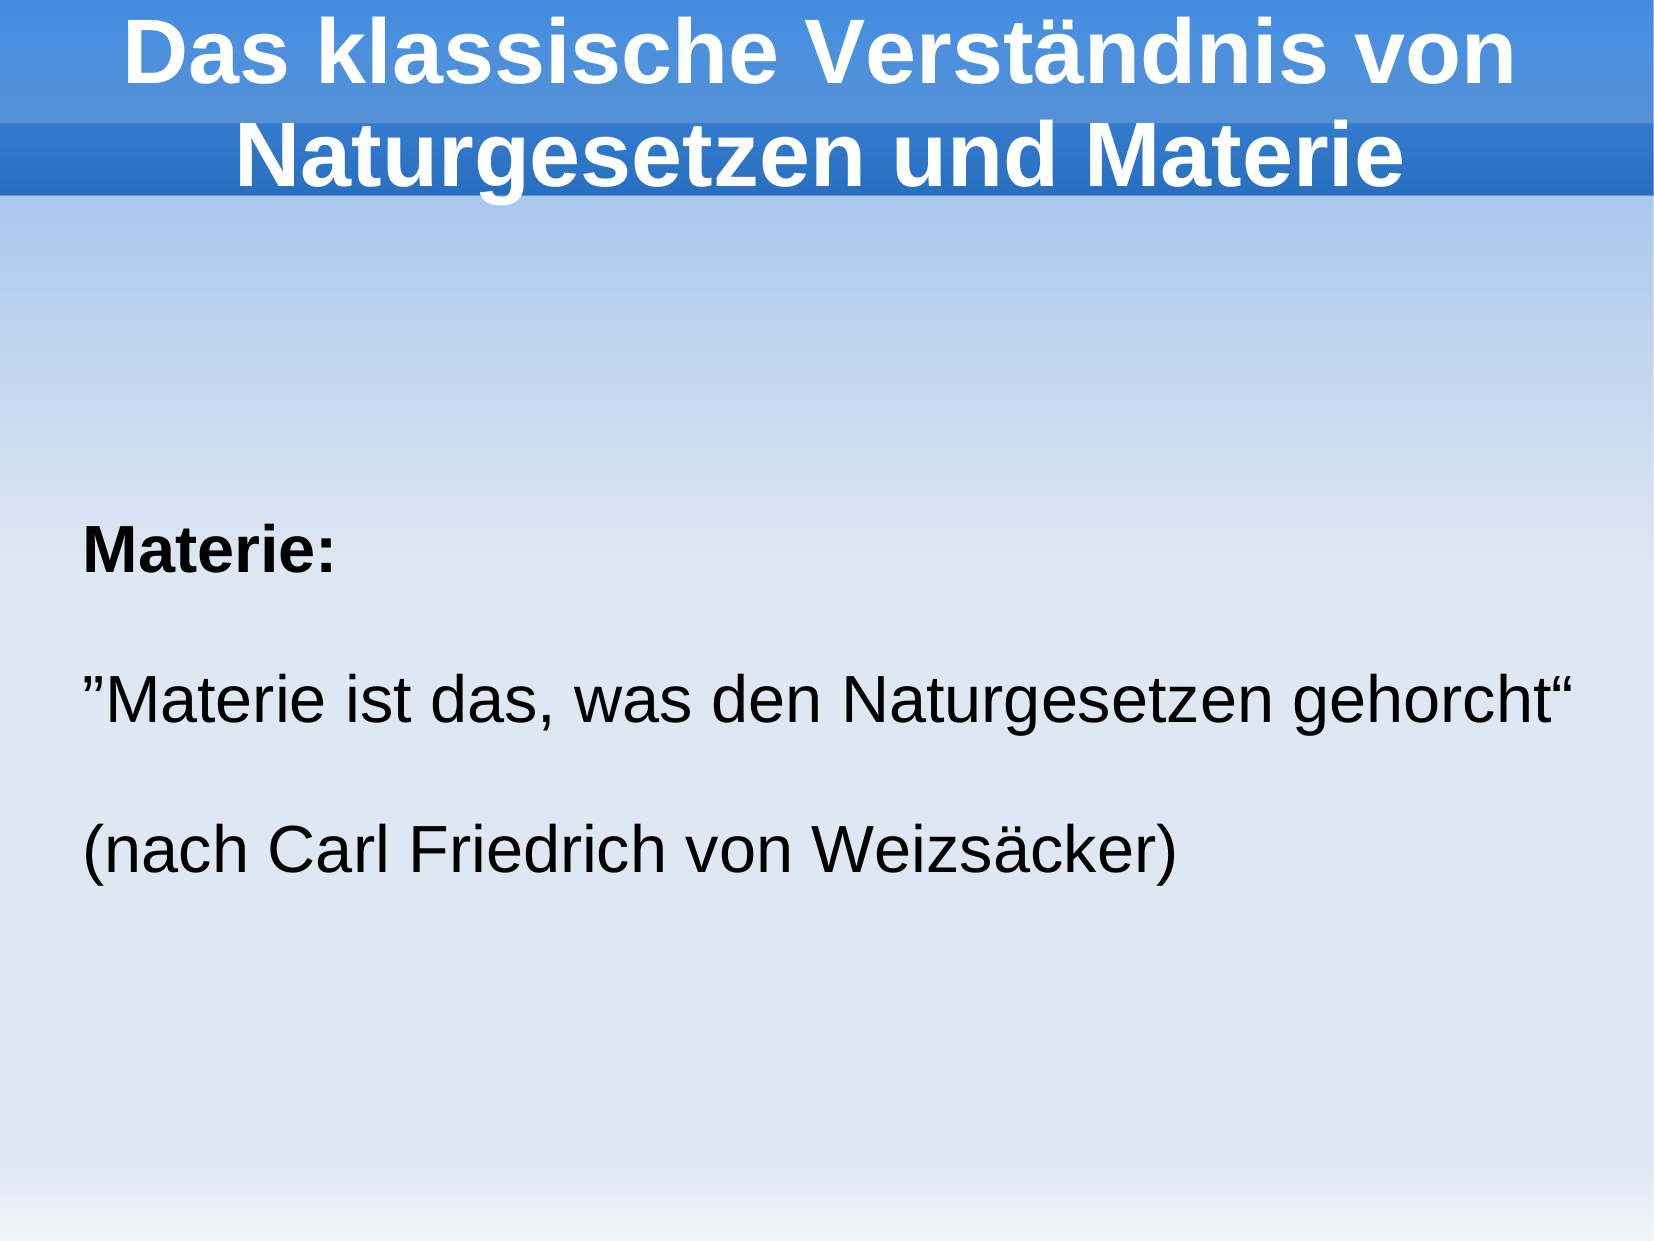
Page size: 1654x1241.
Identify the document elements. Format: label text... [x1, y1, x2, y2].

title Das klassische Verständnis von Naturgesetzen und Materie [76, 1, 1565, 207]
subtitle Materie: ”Materie ist das, was den Naturgesetzen gehorcht“ (nach Carl Friedrich von Weizsäcker) [82, 297, 1624, 1102]
picture [0, 0, 1654, 1241]
